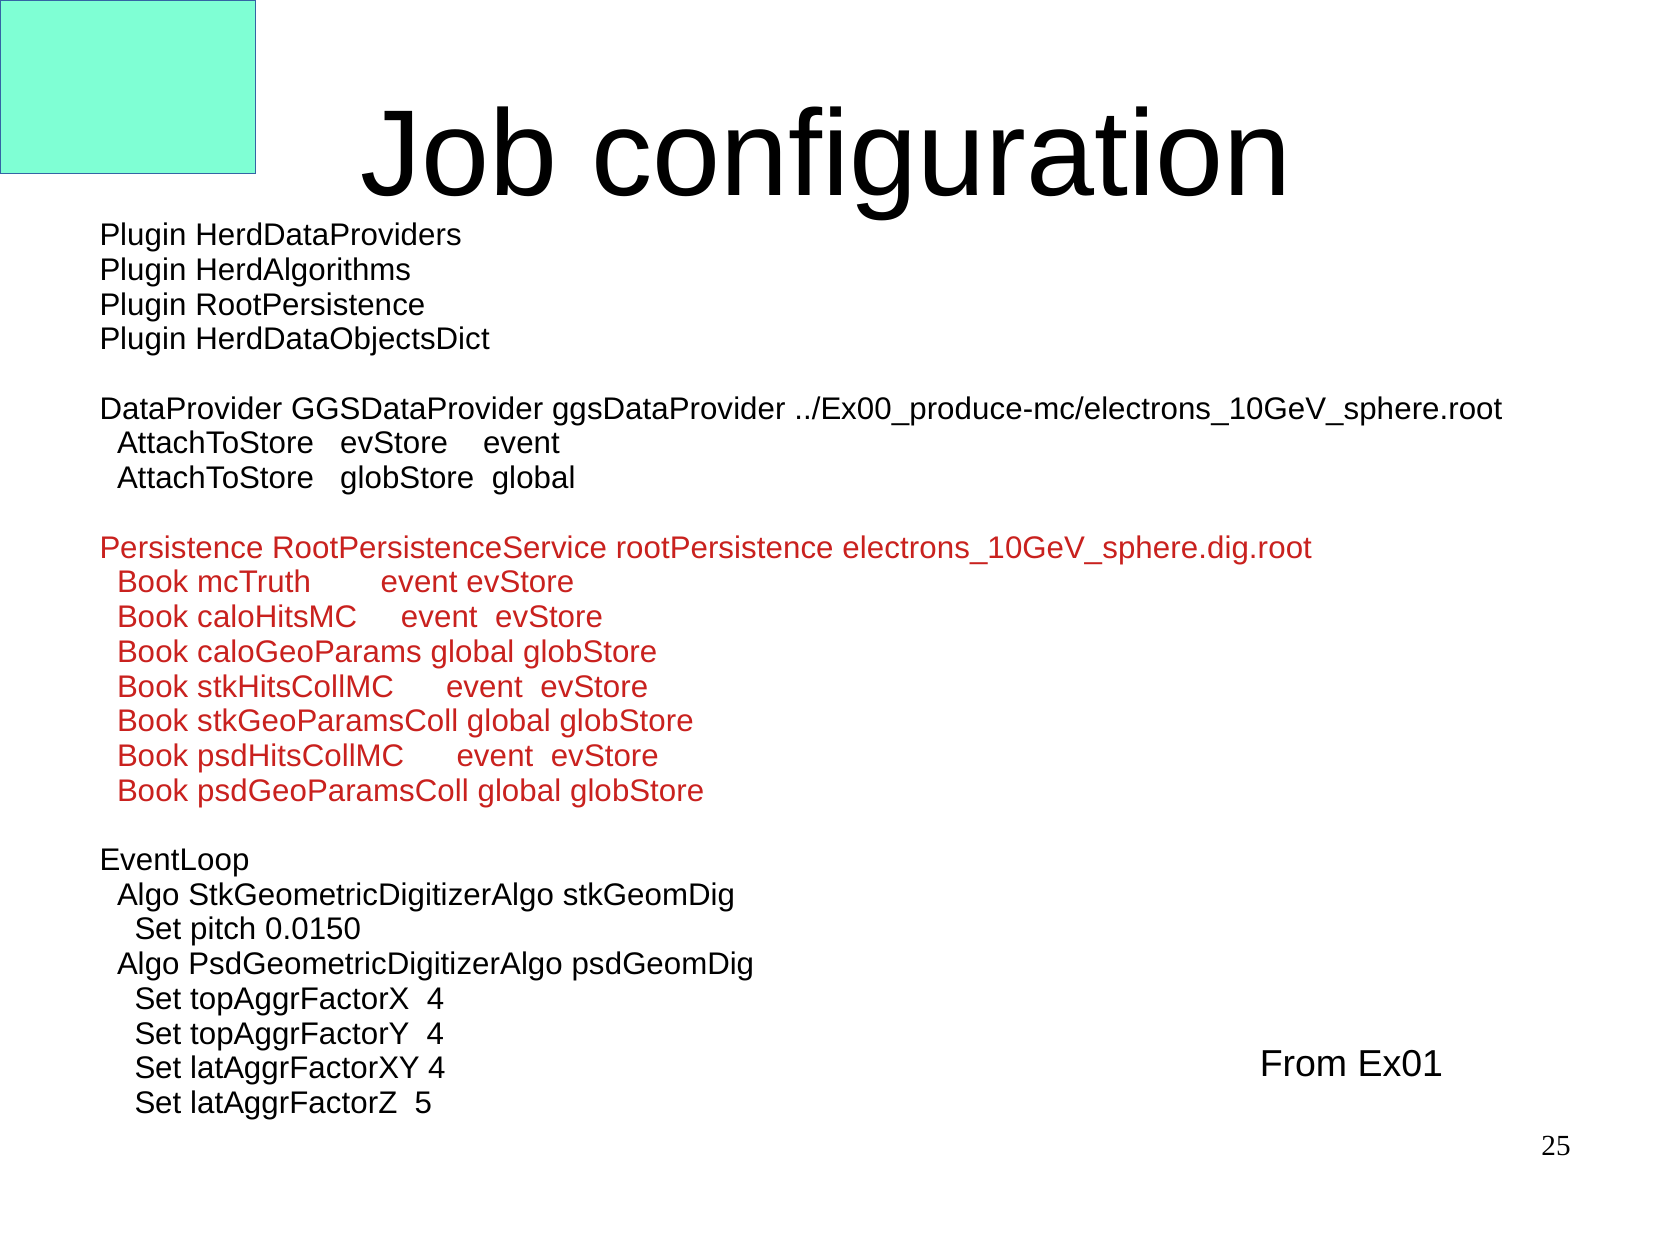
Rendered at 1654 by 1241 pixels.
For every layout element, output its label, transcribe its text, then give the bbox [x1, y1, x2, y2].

text_box Plugin HerdDataProviders Plugin HerdAlgorithms Plugin RootPersistence Plugin HerdDataObjectsDict DataProvider GGSDataProvider ggsDataProvider ../Ex00_produce-mc/electrons_10GeV_sphere.root AttachToStore evStore event AttachToStore globStore global Persistence RootPersistenceService rootPersistence electrons_10GeV_sphere.dig.root Book mcTruth event evStore Book caloHitsMC event evStore Book caloGeoParams global globStore Book stkHitsCollMC event evStore Book stkGeoParamsColl global globStore Book psdHitsCollMC event evStore Book psdGeoParamsColl global globStore EventLoop Algo StkGeometricDigitizerAlgo stkGeomDig Set pitch 0.0150 Algo PsdGeometricDigitizerAlgo psdGeomDig Set topAggrFactorX 4 Set topAggrFactorY 4 Set latAggrFactorXY 4 Set latAggrFactorZ 5 [84, 210, 1561, 1171]
title Job configuration [82, 49, 1571, 257]
text_box From Ex01 [1245, 1035, 1651, 1092]
text_box [0, 0, 256, 174]
